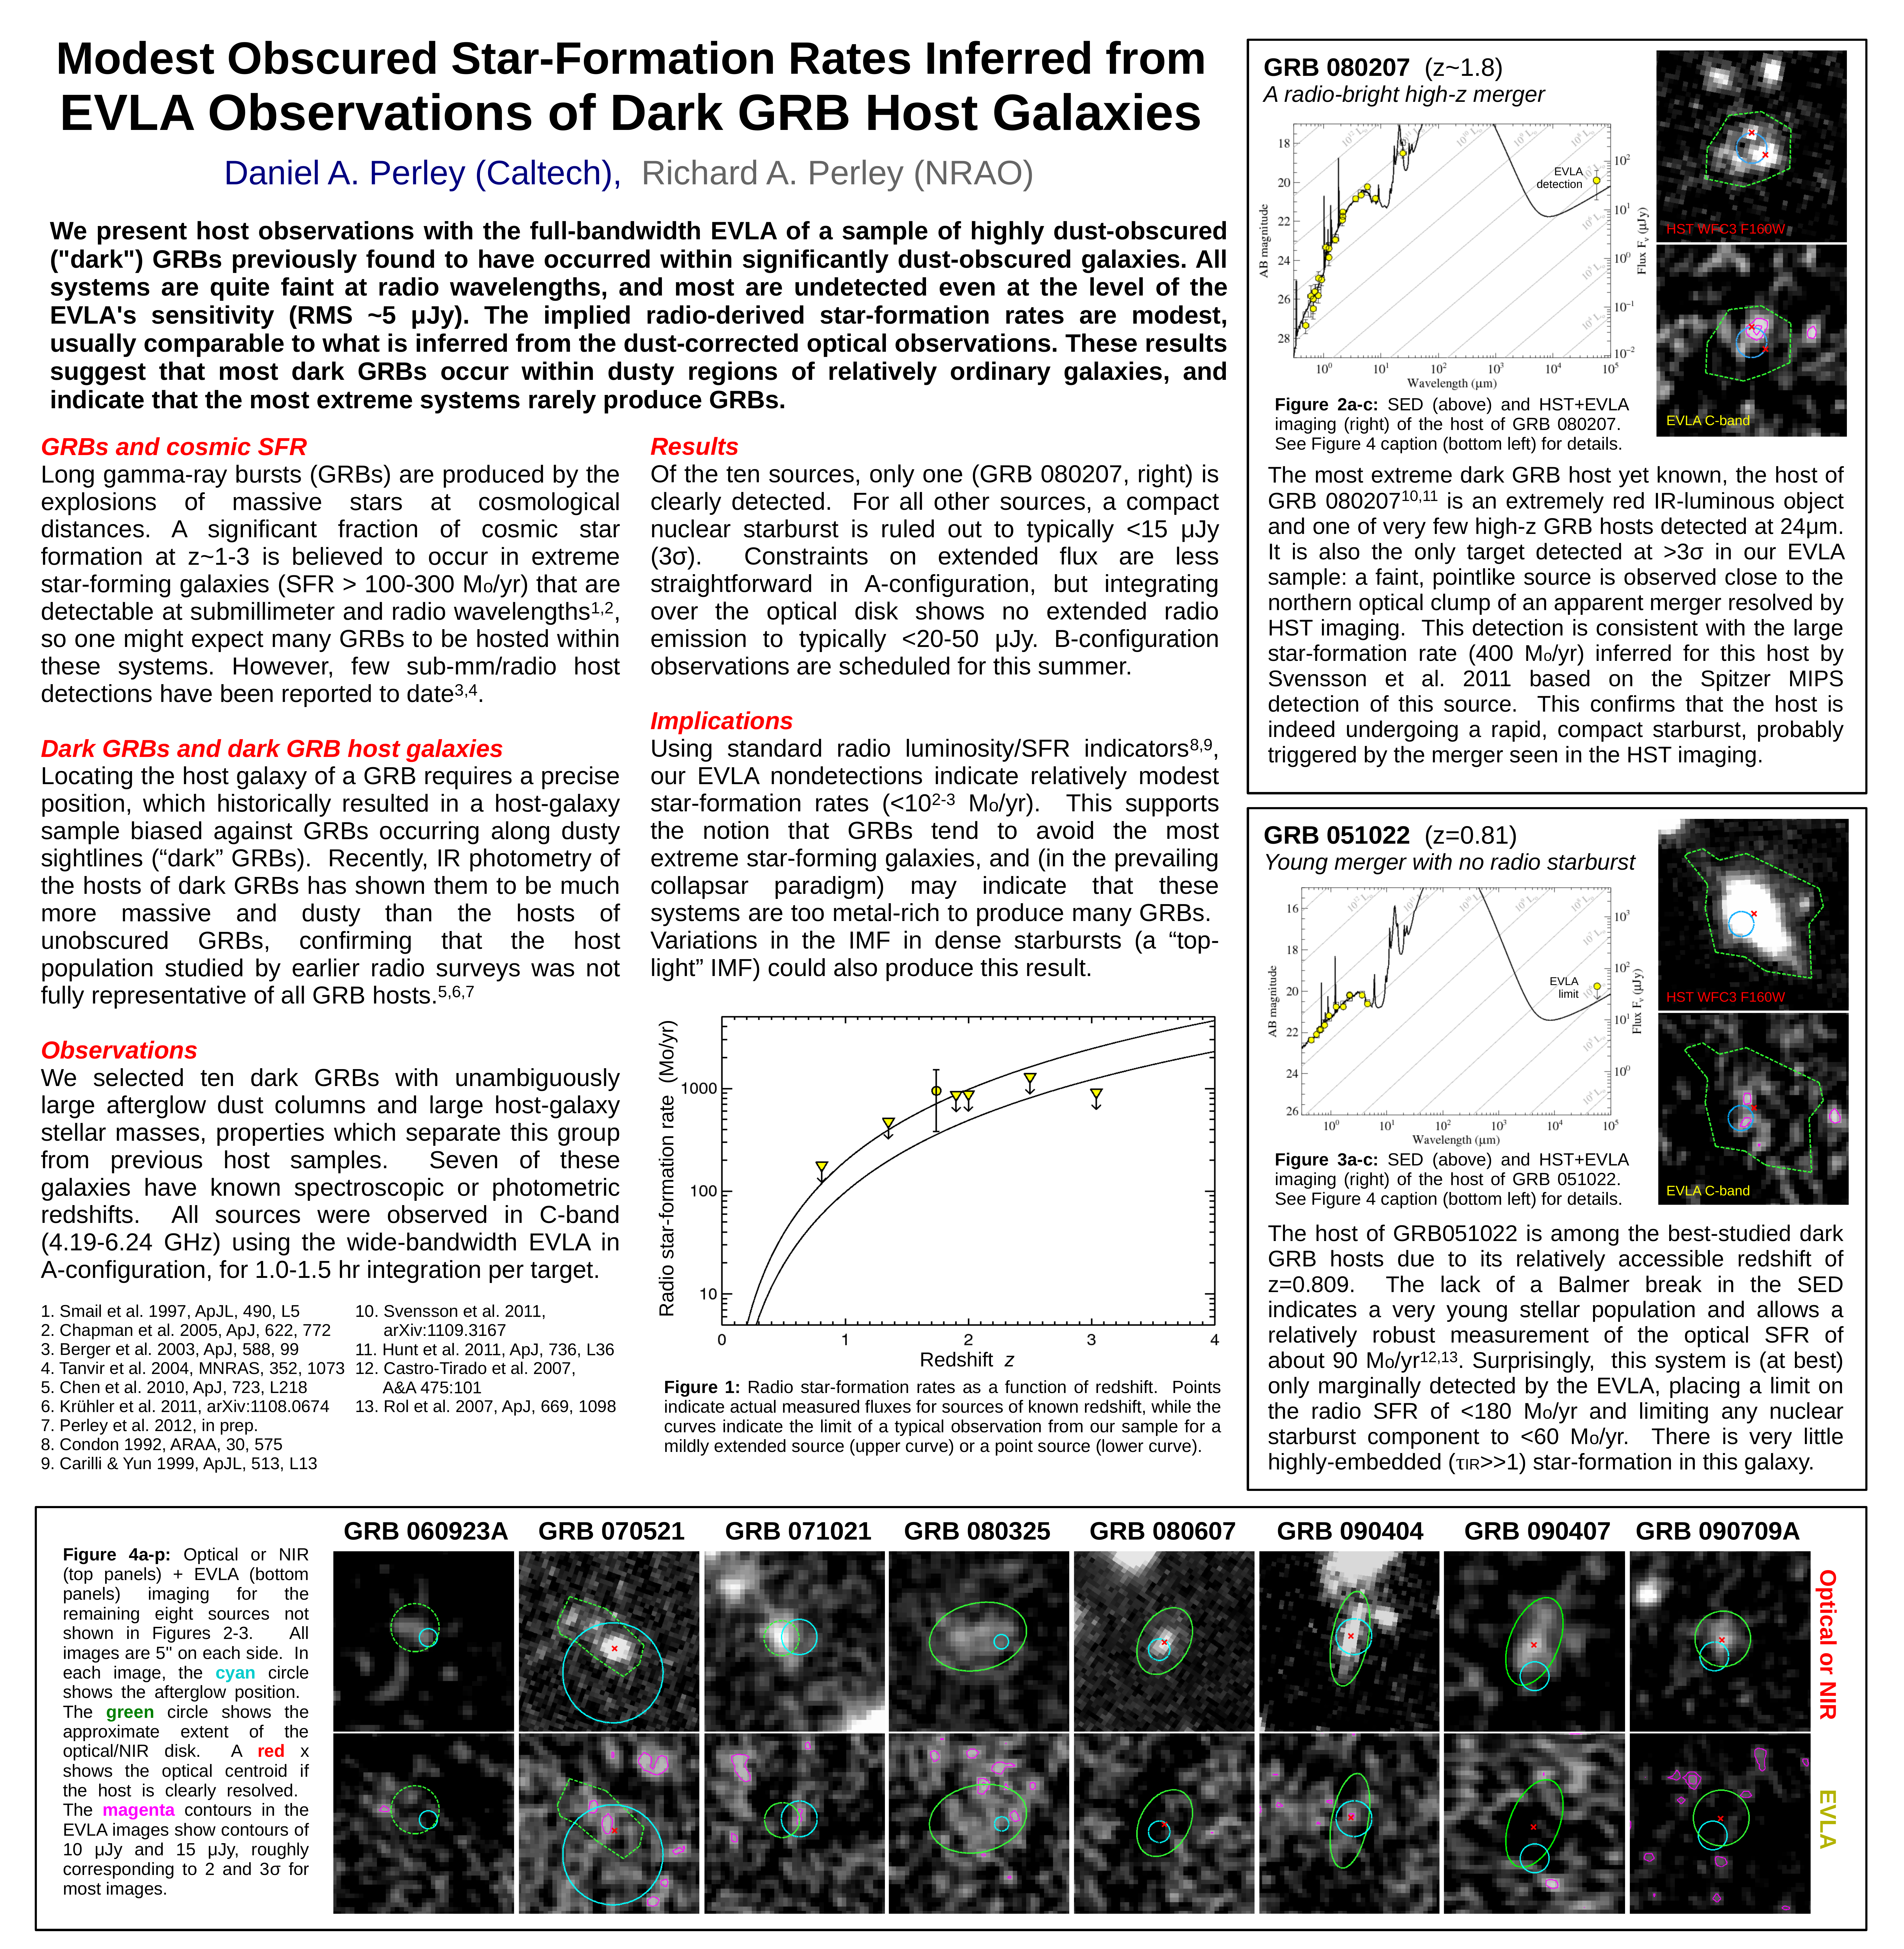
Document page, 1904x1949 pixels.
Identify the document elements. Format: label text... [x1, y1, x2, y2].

picture [1263, 882, 1649, 1150]
text_box Radio star-formation rate (Mo/yr) [653, 993, 686, 1344]
list Daniel A. Perley (Caltech), Richard A. Perley (NRAO) [37, 151, 1221, 204]
title Modest Obscured Star-Formation Rates Inferred from EVLA Observations of Dark GRB Host Galaxies [28, 31, 1249, 163]
picture [704, 1551, 885, 1914]
picture [333, 1551, 514, 1914]
text_box EVLA C-band [1662, 410, 1809, 431]
picture [519, 1551, 699, 1914]
text_box The most extreme dark GRB host yet known, the host of GRB 08020710,11 is an extremely red IR-luminous object and one of very few high-z GRB hosts detected at 24μm. It is also the only target detected at >3σ in our EVLA sample: a faint, pointlike source is observed close to the northern optical clump of an apparent merger resolved by HST imaging. This detection is consistent with the large star-formation rate (400 Mo/yr) inferred for this host by Svensson et al. 2011 based on the Spitzer MIPS detection of this source. This confirms that the host is indeed undergoing a rapid, compact starburst, probably triggered by the merger seen in the HST imaging. [1263, 460, 1849, 772]
text_box Figure 2a-c: SED (above) and HST+EVLA imaging (right) of the host of GRB 080207. See Figure 4 caption (bottom left) for details. [1271, 392, 1634, 461]
text_box Optical or NIR EVLA [1813, 1565, 1844, 1894]
text_box 10. Svensson et al. 2011, arXiv:1109.3167 11. Hunt et al. 2011, ApJ, 736, L36 12. Castro-Tirado et al. 2007, A&A 475:101 13. Rol et al. 2007, ApJ, 669, 1098 [351, 1299, 636, 1491]
text_box EVLA C-band [1662, 1181, 1809, 1201]
picture [1630, 1551, 1811, 1914]
text_box GRB 090709A [1629, 1515, 1808, 1548]
text_box Figure 4a-p: Optical or NIR (top panels) + EVLA (bottom panels) imaging for the remaining eight sources not shown in Figures 2-3. All images are 5'' on each side. In each image, the cyan circle shows the afterglow position. The green circle shows the approximate extent of the optical/NIR disk. A red x shows the optical centroid if the host is clearly resolved. The magenta contours in the EVLA images show contours of 10 μJy and 15 μJy, roughly corresponding to 2 and 3σ for most images. [58, 1542, 314, 1901]
picture [1444, 1551, 1625, 1914]
picture [1074, 1551, 1255, 1914]
text_box EVLA detection [1519, 163, 1587, 193]
text_box GRB 071021 [709, 1515, 888, 1548]
text_box Figure 3a-c: SED (above) and HST+EVLA imaging (right) of the host of GRB 051022. See Figure 4 caption (bottom left) for details. [1271, 1147, 1634, 1216]
text_box HST WFC3 F160W [1662, 987, 1809, 1007]
picture [889, 1551, 1069, 1914]
picture [1656, 50, 1847, 437]
text_box GRB 051022 (z=0.81) Young merger with no radio starburst [1259, 819, 1645, 877]
text_box Figure 1: Radio star-formation rates as a function of redshift. Points indicate actual measured fluxes for sources of known redshift, while the curves indicate the limit of a typical observation from our sample for a mildly extended source (upper curve) or a point source (lower curve). [659, 1375, 1226, 1470]
picture [1658, 819, 1849, 1205]
text_box Redshift z [792, 1346, 1143, 1379]
text_box HST WFC3 F160W [1662, 219, 1809, 239]
text_box GRB 070521 [524, 1515, 700, 1549]
picture [1249, 99, 1654, 393]
text_box GRB 060923A [337, 1515, 516, 1548]
text_box GRB 080607 [1074, 1515, 1252, 1548]
text_box GRBs and cosmic SFR Long gamma-ray bursts (GRBs) are produced by the explosions of massive stars at cosmological distances. A significant fraction of cosmic star formation at z~1-3 is believed to occur in extreme star-forming galaxies (SFR > 100-300 Mo/yr) that are detectable at submillimeter and radio wavelengths1,2, so one might expect many GRBs to be hosted within these systems. However, few sub-mm/radio host detections have been reported to date3,4. Dark GRBs and dark GRB host galaxies Locating the host galaxy of a GRB requires a precise position, which historically resulted in a host-galaxy sample biased against GRBs occurring along dusty sightlines (“dark” GRBs). Recently, IR photometry of the hosts of dark GRBs has shown them to be much more massive and dusty than the hosts of unobscured GRBs, confirming that the host population studied by earlier radio surveys was not fully representative of all GRB hosts.5,6,7 Observations We selected ten dark GRBs with unambiguously large afterglow dust columns and large host-galaxy stellar masses, properties which separate this group from previous host samples. Seven of these galaxies have known spectroscopic or photometric redshifts. All sources were observed in C-band (4.19-6.24 GHz) using the wide-bandwidth EVLA in A-configuration, for 1.0-1.5 hr integration per target. [36, 431, 625, 1299]
text_box GRB 080207 (z~1.8) A radio-bright high-z merger [1259, 51, 1645, 109]
text_box GRB 090407 [1449, 1515, 1627, 1548]
text_box GRB 090404 [1261, 1515, 1440, 1548]
picture [659, 997, 1227, 1365]
text_box EVLA limit [1515, 973, 1583, 1003]
text_box The host of GRB051022 is among the best-studied dark GRB hosts due to its relatively accessible redshift of z=0.809. The lack of a Balmer break in the SED indicates a very young stellar population and allows a relatively robust measurement of the optical SFR of about 90 Mo/yr12,13. Surprisingly, this system is (at best) only marginally detected by the EVLA, placing a limit on the radio SFR of <180 Mo/yr and limiting any nuclear starburst component to <60 Mo/yr. There is very little highly-embedded (τIR>>1) star-formation in this galaxy. [1263, 1218, 1849, 1483]
picture [1259, 1551, 1439, 1914]
text_box We present host observations with the full-bandwidth EVLA of a sample of highly dust-obscured ("dark") GRBs previously found to have occurred within significantly dust-obscured galaxies. All systems are quite faint at radio wavelengths, and most are undetected even at the level of the EVLA's sensitivity (RMS ~5 μJy). The implied radio-derived star-formation rates are modest, usually comparable to what is inferred from the dust-corrected optical observations. These results suggest that most dark GRBs occur within dusty regions of relatively ordinary galaxies, and indicate that the most extreme systems rarely produce GRBs. [45, 215, 1233, 416]
text_box 1. Smail et al. 1997, ApJL, 490, L5 2. Chapman et al. 2005, ApJ, 622, 772 3. Berger et al. 2003, ApJ, 588, 99 4. Tanvir et al. 2004, MNRAS, 352, 1073 5. Chen et al. 2010, ApJ, 723, L218 6. Krühler et al. 2011, arXiv:1108.0674 7. Perley et al. 2012, in prep. 8. Condon 1992, ARAA, 30, 575 9. Carilli & Yun 1999, ApJL, 513, L13 [36, 1299, 373, 1491]
text_box GRB 080325 [888, 1515, 1067, 1548]
text_box Results Of the ten sources, only one (GRB 080207, right) is clearly detected. For all other sources, a compact nuclear starburst is ruled out to typically <15 μJy (3σ). Constraints on extended flux are less straightforward in A-configuration, but integrating over the optical disk shows no extended radio emission to typically <20-50 μJy. B-configuration observations are scheduled for this summer. Implications Using standard radio luminosity/SFR indicators8,9, our EVLA nondetections indicate relatively modest star-formation rates (<102-3 Mo/yr). This supports the notion that GRBs tend to avoid the most extreme star-forming galaxies, and (in the prevailing collapsar paradigm) may indicate that these systems are too metal-rich to produce many GRBs. Variations in the IMF in dense starbursts (a “top-light” IMF) could also produce this result. [646, 431, 1224, 997]
